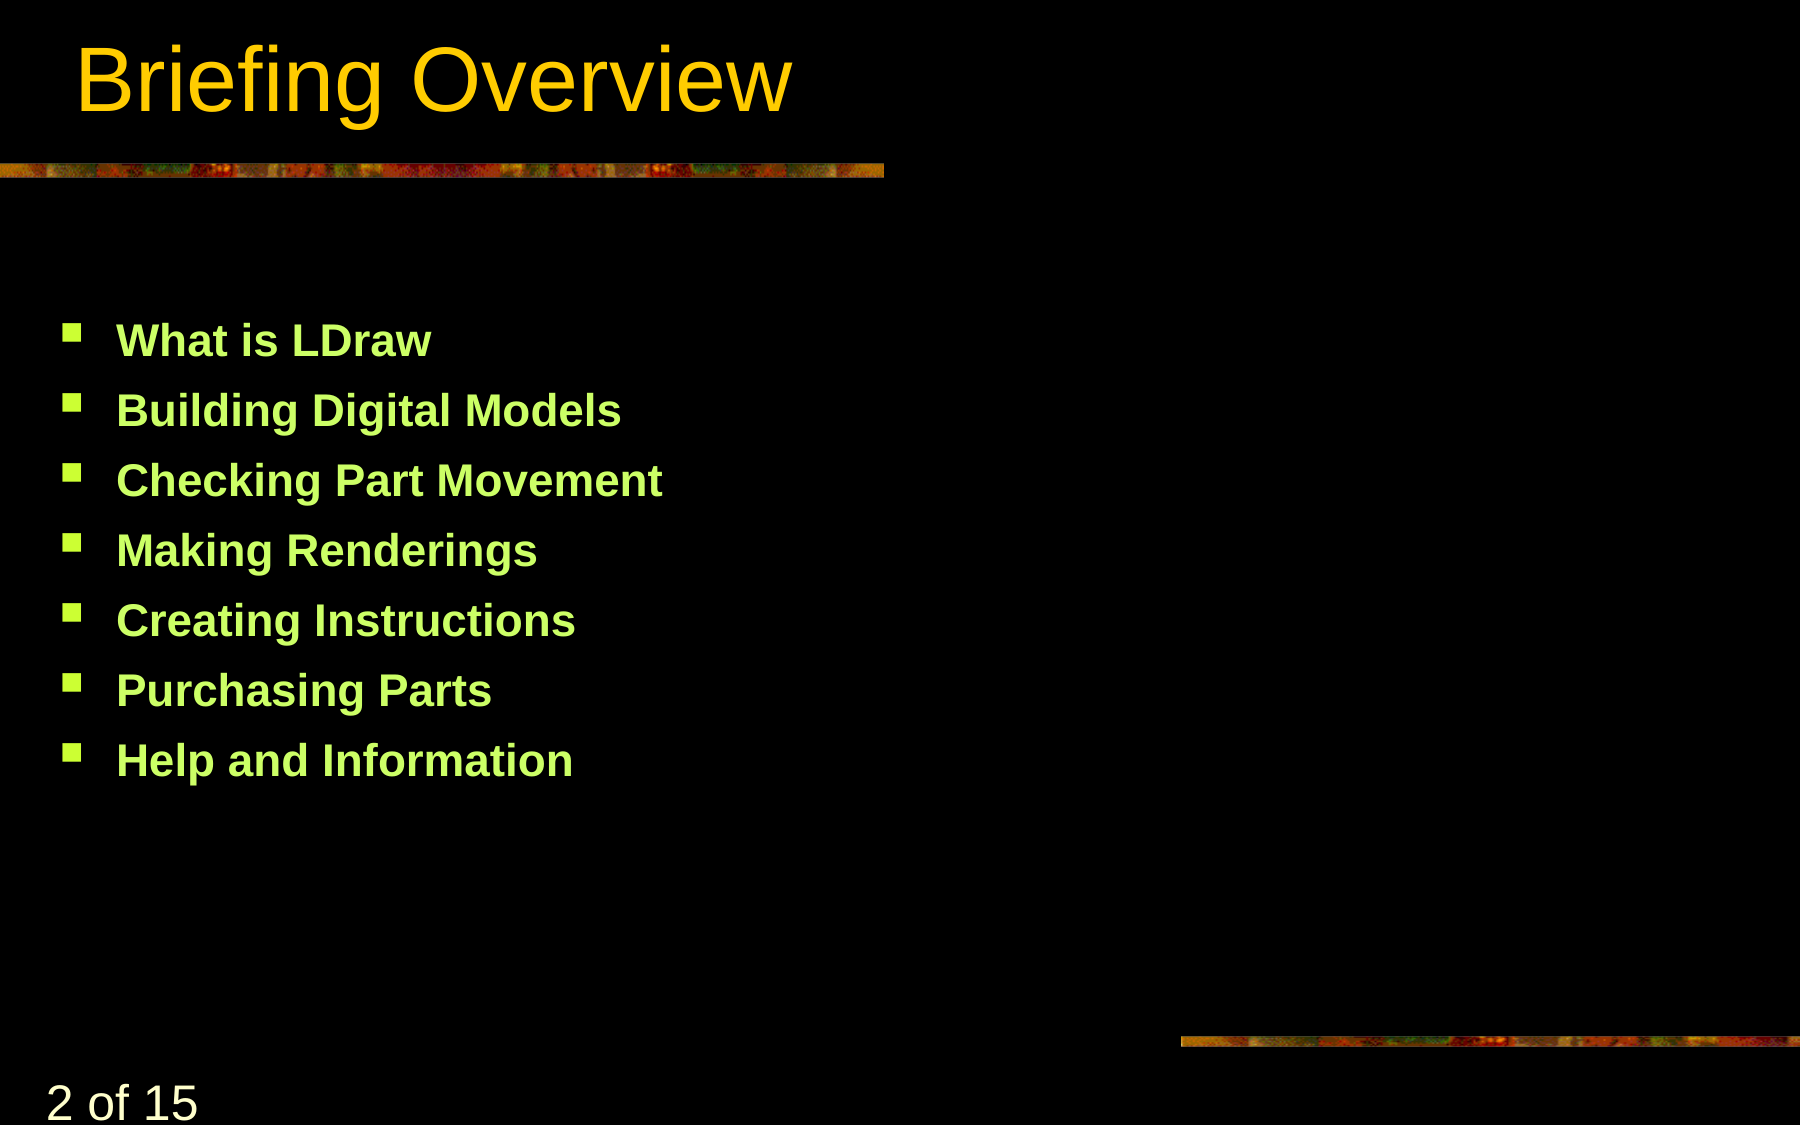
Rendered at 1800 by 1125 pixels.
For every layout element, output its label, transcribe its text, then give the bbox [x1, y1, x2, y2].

list What is LDraw Building Digital Models Checking Part Movement Making Renderings Creating Instructions Purchasing Parts Help and Information [45, 318, 1771, 994]
title Briefing Overview [59, 12, 1761, 138]
picture [1181, 1035, 1800, 1050]
picture [0, 162, 884, 182]
